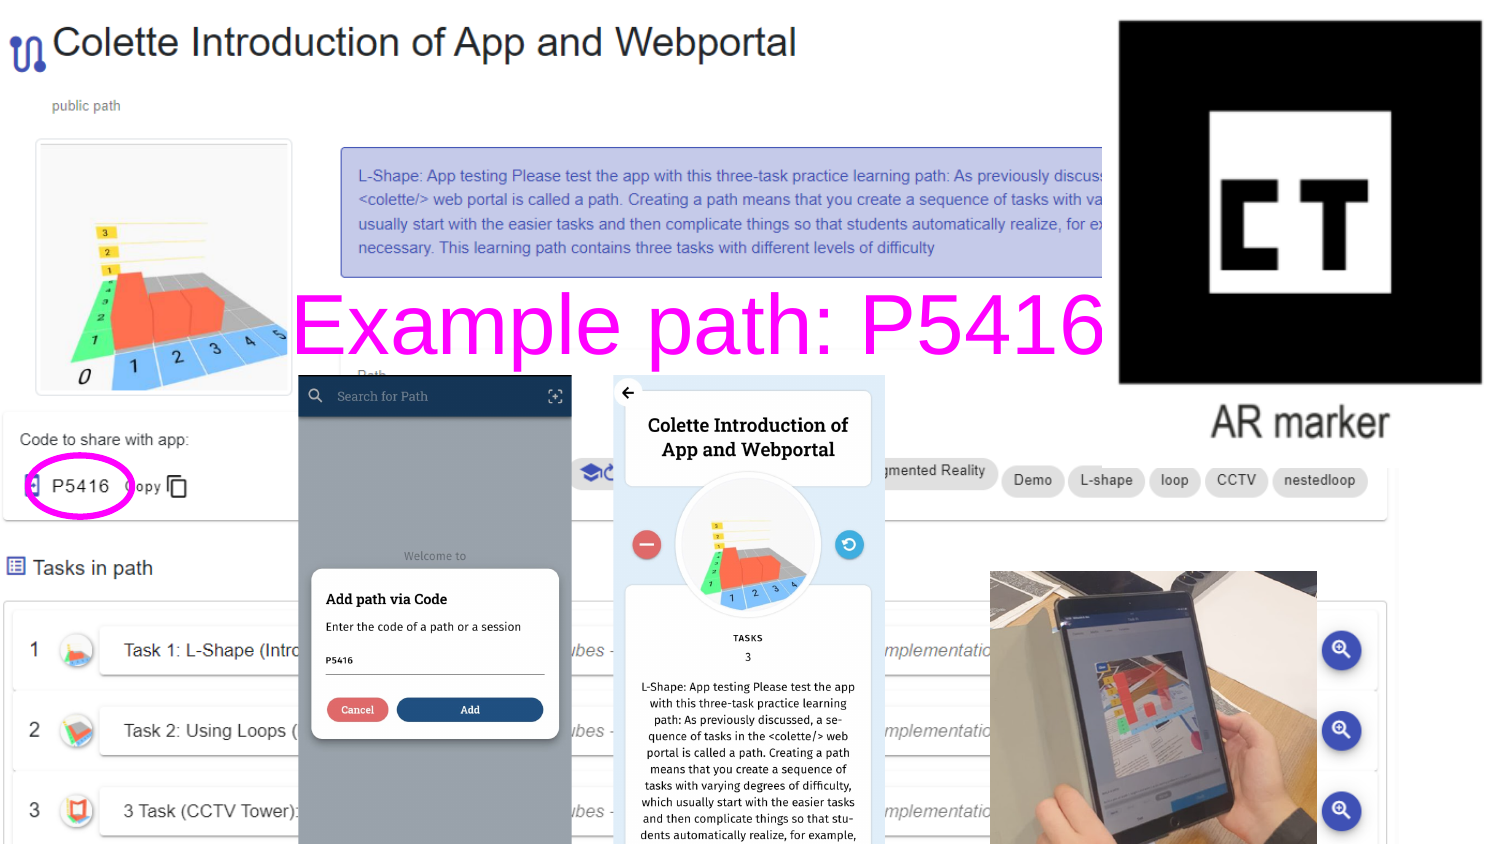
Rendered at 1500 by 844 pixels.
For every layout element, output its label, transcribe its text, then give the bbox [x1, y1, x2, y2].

title Example path: P5416 [239, 251, 1102, 390]
picture [0, 0, 1500, 844]
